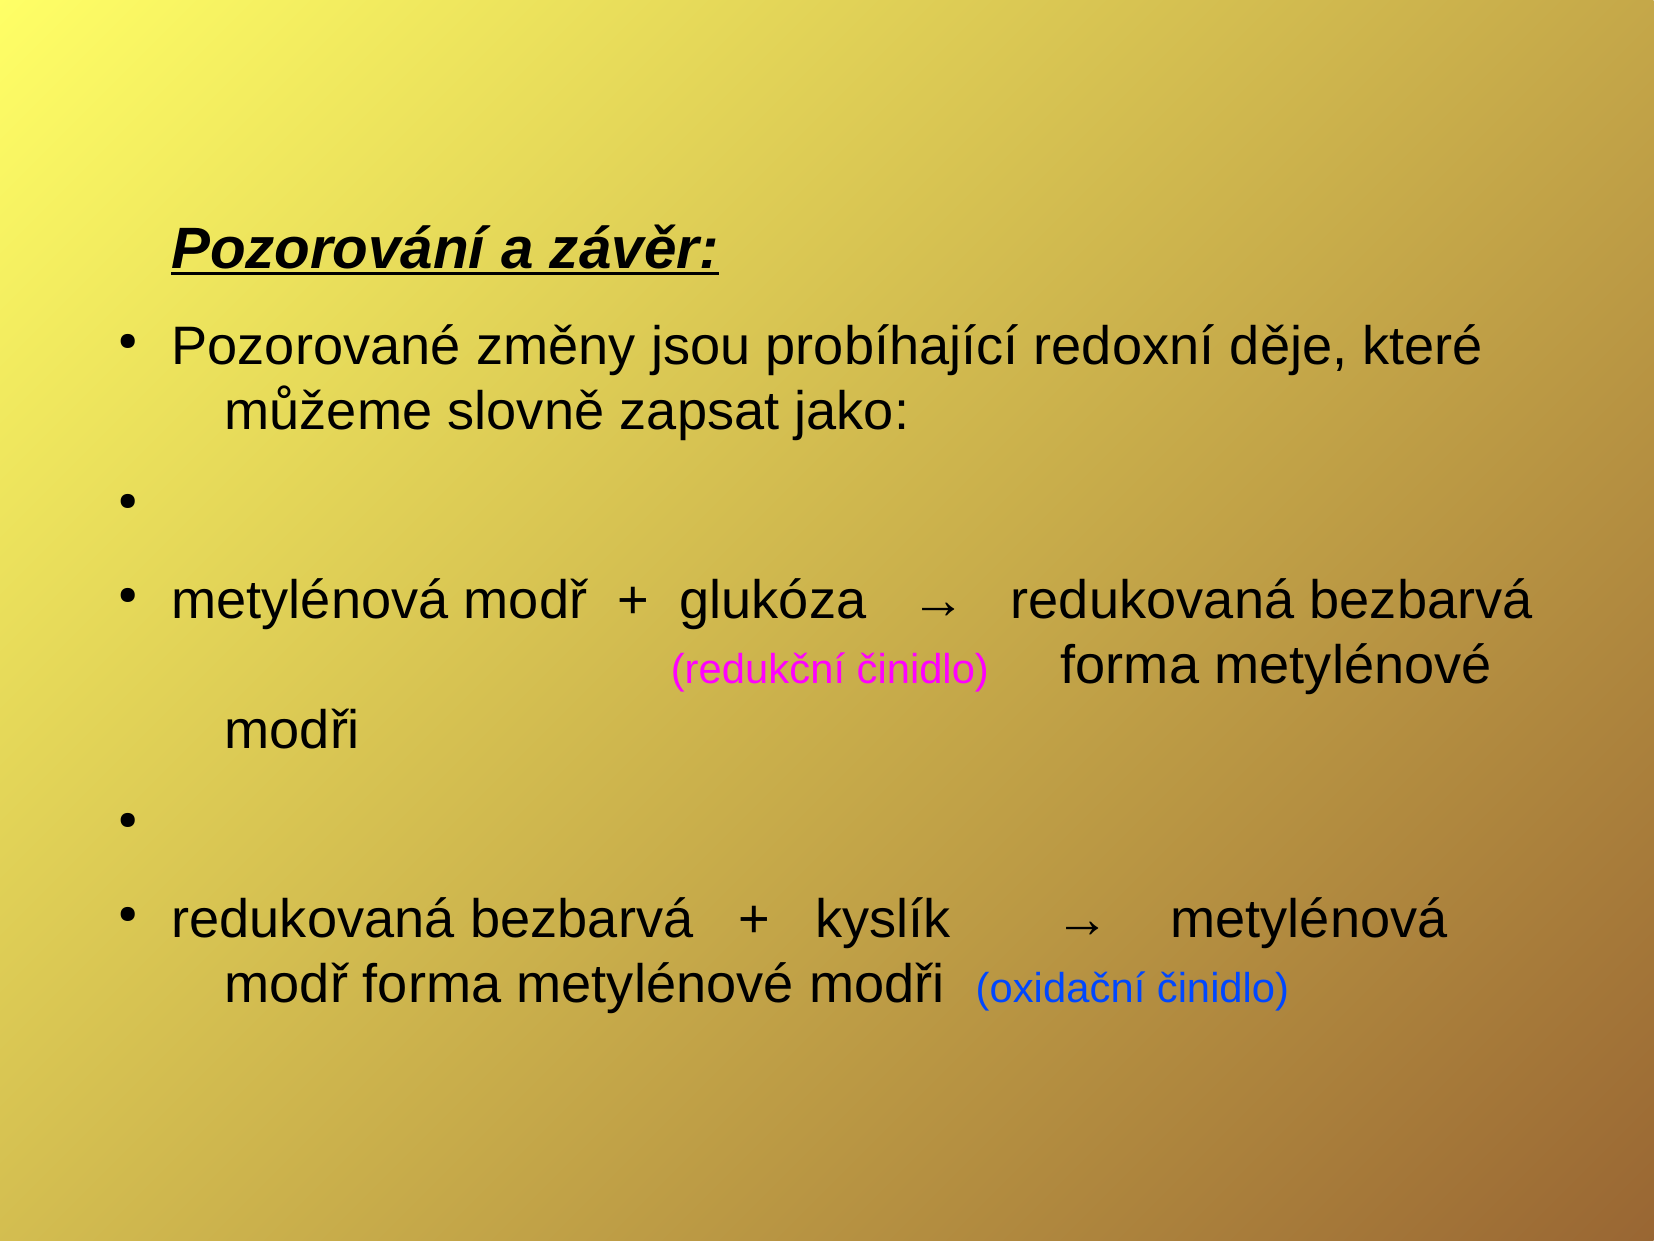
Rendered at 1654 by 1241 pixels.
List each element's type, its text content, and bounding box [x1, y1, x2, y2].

list Pozorování a závěr: Pozorované změny jsou probíhající redoxní děje, které můžeme slovně zapsat jako: metylénová modř + glukóza → redukovaná bezbarvá (redukční činidlo) forma metylénové modři redukovaná bezbarvá + kyslík → metylénová modř forma metylénové modři (oxidační činidlo) [82, 210, 1571, 1030]
